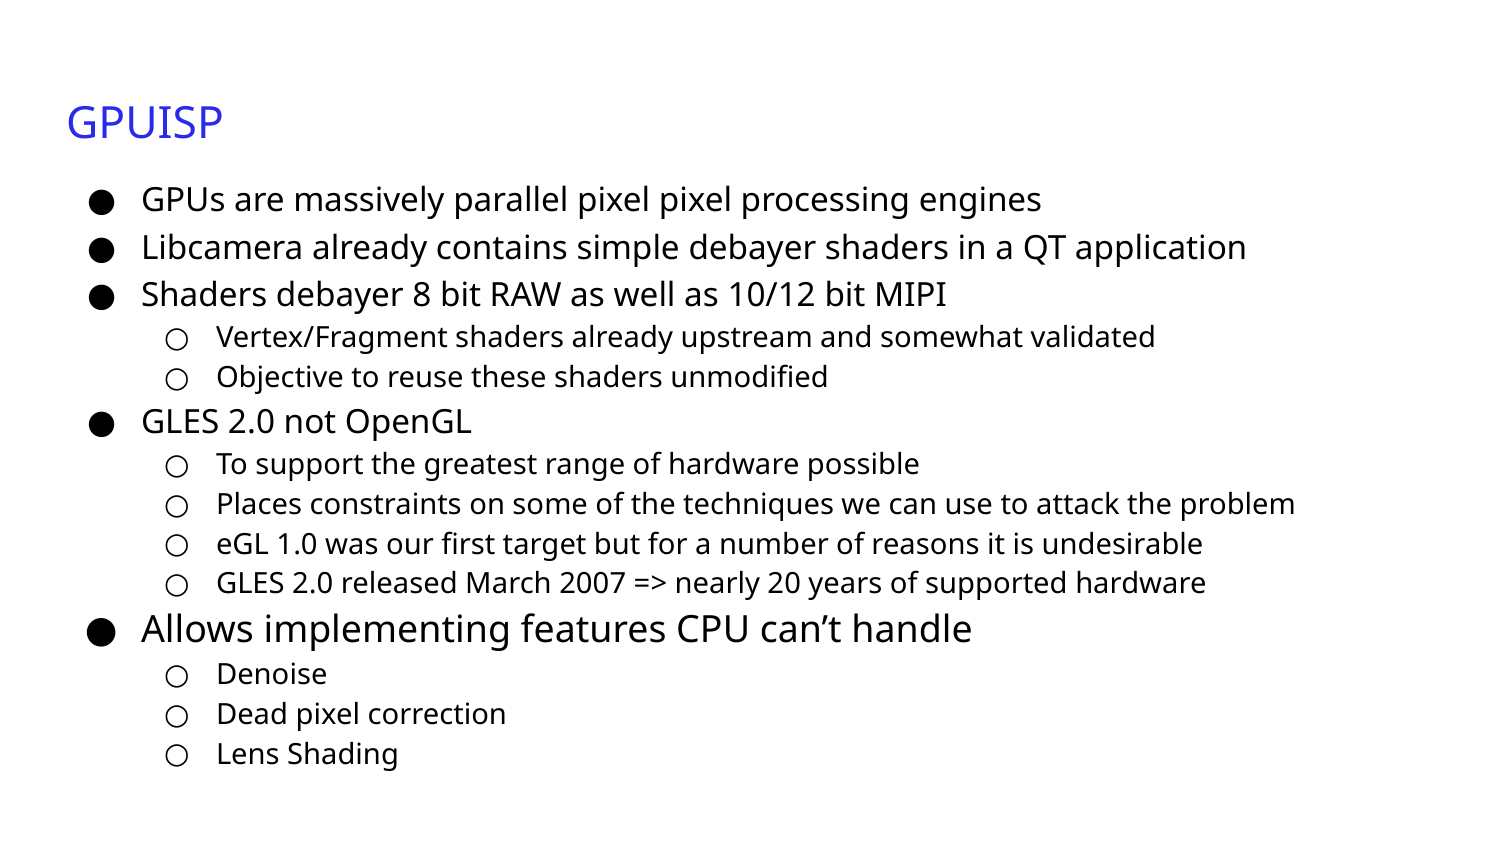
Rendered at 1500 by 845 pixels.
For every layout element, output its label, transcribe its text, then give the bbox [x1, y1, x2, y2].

title GPUISP [51, 73, 1449, 158]
list GPUs are massively parallel pixel pixel processing engines Libcamera already contains simple debayer shaders in a QT application Shaders debayer 8 bit RAW as well as 10/12 bit MIPI Vertex/Fragment shaders already upstream and somewhat validated Objective to reuse these shaders unmodified GLES 2.0 not OpenGL To support the greatest range of hardware possible Places constraints on some of the techniques we can use to attack the problem eGL 1.0 was our first target but for a number of reasons it is undesirable GLES 2.0 released March 2007 => nearly 20 years of supported hardware Allows implementing features CPU can’t handle Denoise Dead pixel correction Lens Shading [51, 158, 1449, 806]
